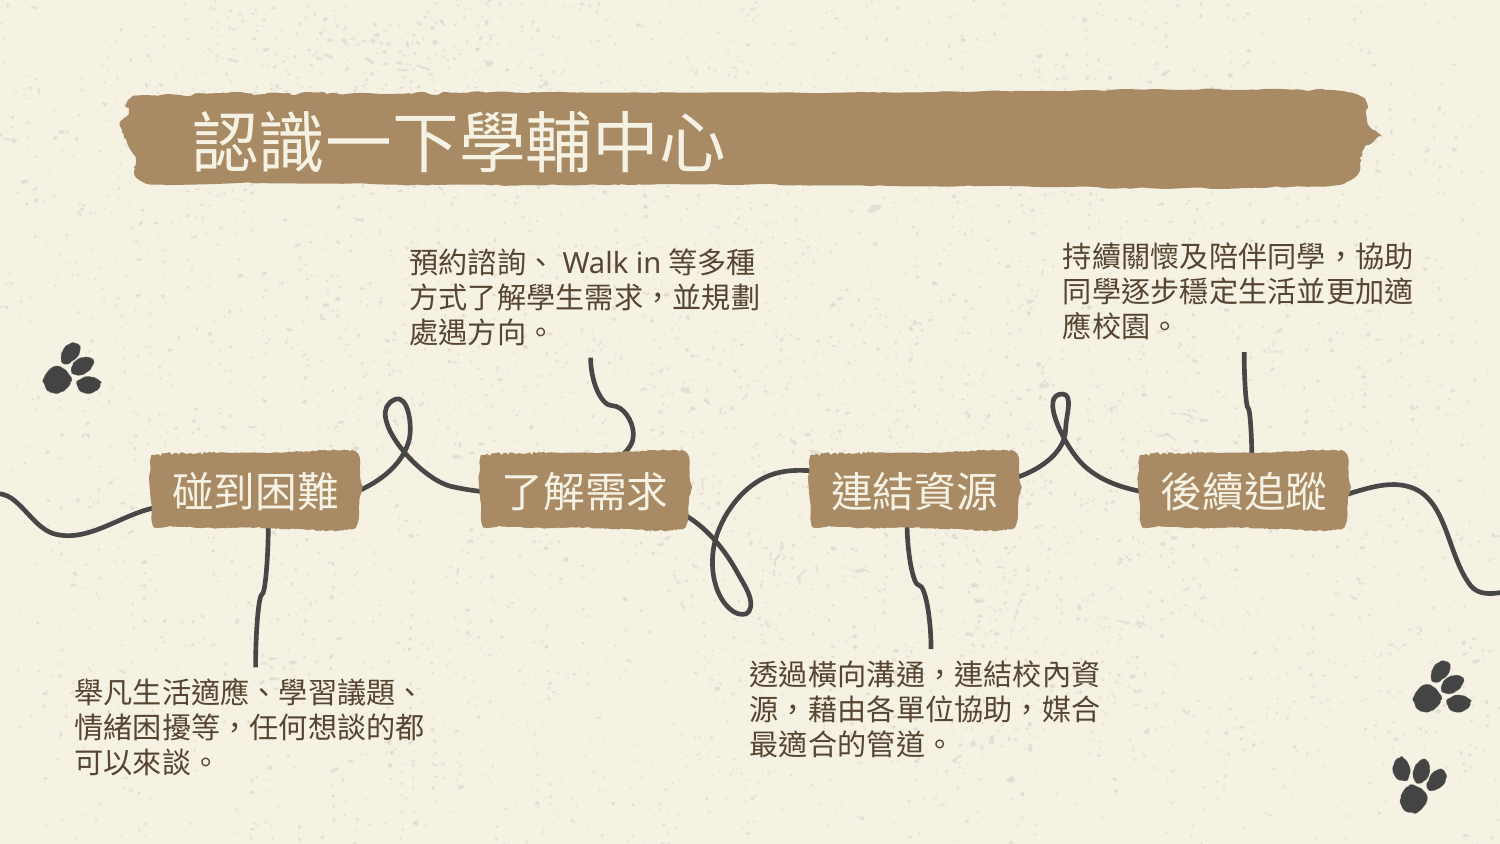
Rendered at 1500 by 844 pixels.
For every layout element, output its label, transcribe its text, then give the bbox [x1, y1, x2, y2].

text_box 舉凡生活適應、學習議題、情緒困擾等，任何想談的都可以來談。 [59, 667, 452, 787]
picture [1056, 397, 1066, 428]
text_box 後續追蹤 [1137, 449, 1352, 532]
text_box 連結資源 [807, 449, 1022, 532]
picture [388, 402, 407, 446]
picture [0, 445, 1500, 844]
text_box 了解需求 [478, 449, 693, 532]
text_box 預約諮詢、Walk in等多種方式了解學生需求，並規劃處遇方向。 [394, 236, 787, 357]
picture [0, 0, 1500, 591]
text_box 持續關懷及陪伴同學，協助同學逐步穩定生活並更加適應校園。 [1048, 231, 1441, 351]
picture [715, 548, 748, 611]
text_box 透過橫向溝通，連結校內資源，藉由各單位協助，媒合最適合的管道。 [735, 649, 1128, 769]
text_box 碰到困難 [148, 449, 363, 532]
text_box 認識一下學輔中心 [177, 93, 945, 189]
